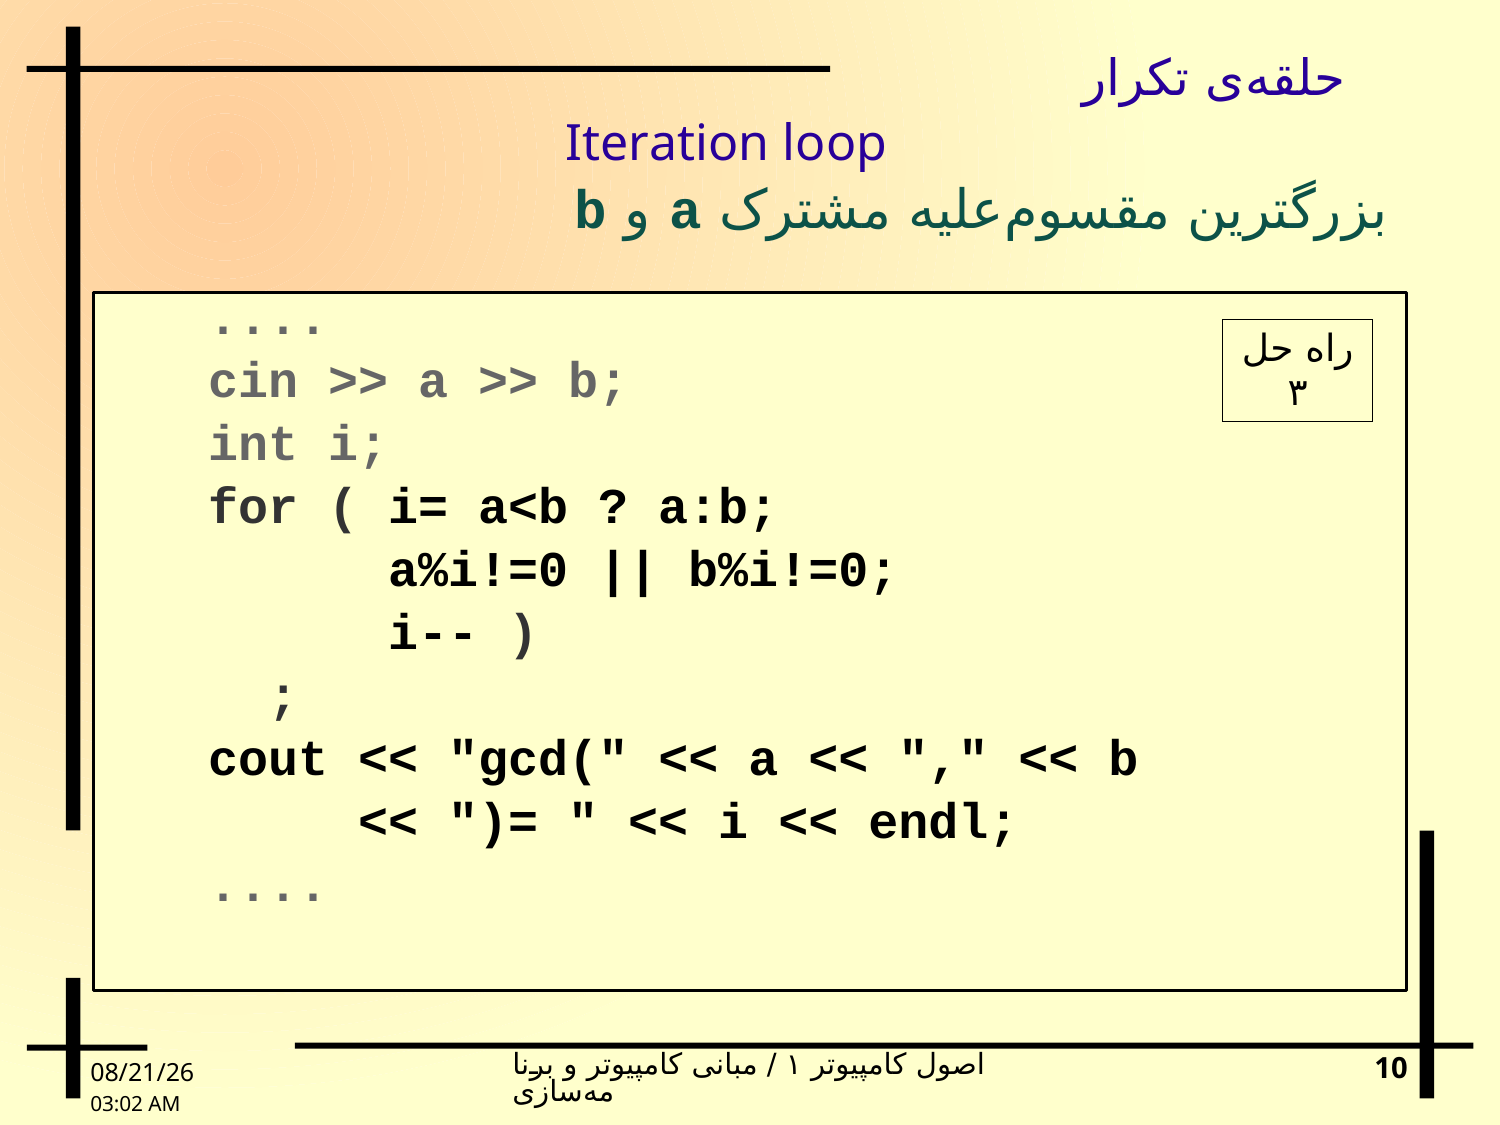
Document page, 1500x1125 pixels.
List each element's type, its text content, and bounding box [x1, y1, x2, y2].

list بزرگترین مقسوم‌علیه مشترک a و b [92, 178, 1441, 264]
list .... cin >> a >> b; int i; for ( i= a<b ? a:b; a%i!=0 || b%i!=0; i-- ) ; cout << "gcd(" << a << "," << b << ")= " << i << endl; .... [93, 292, 1407, 991]
text_box راه حل ۳ [1222, 319, 1373, 396]
title حلقه‌ی تکرار Iteration loop [86, 52, 1367, 172]
